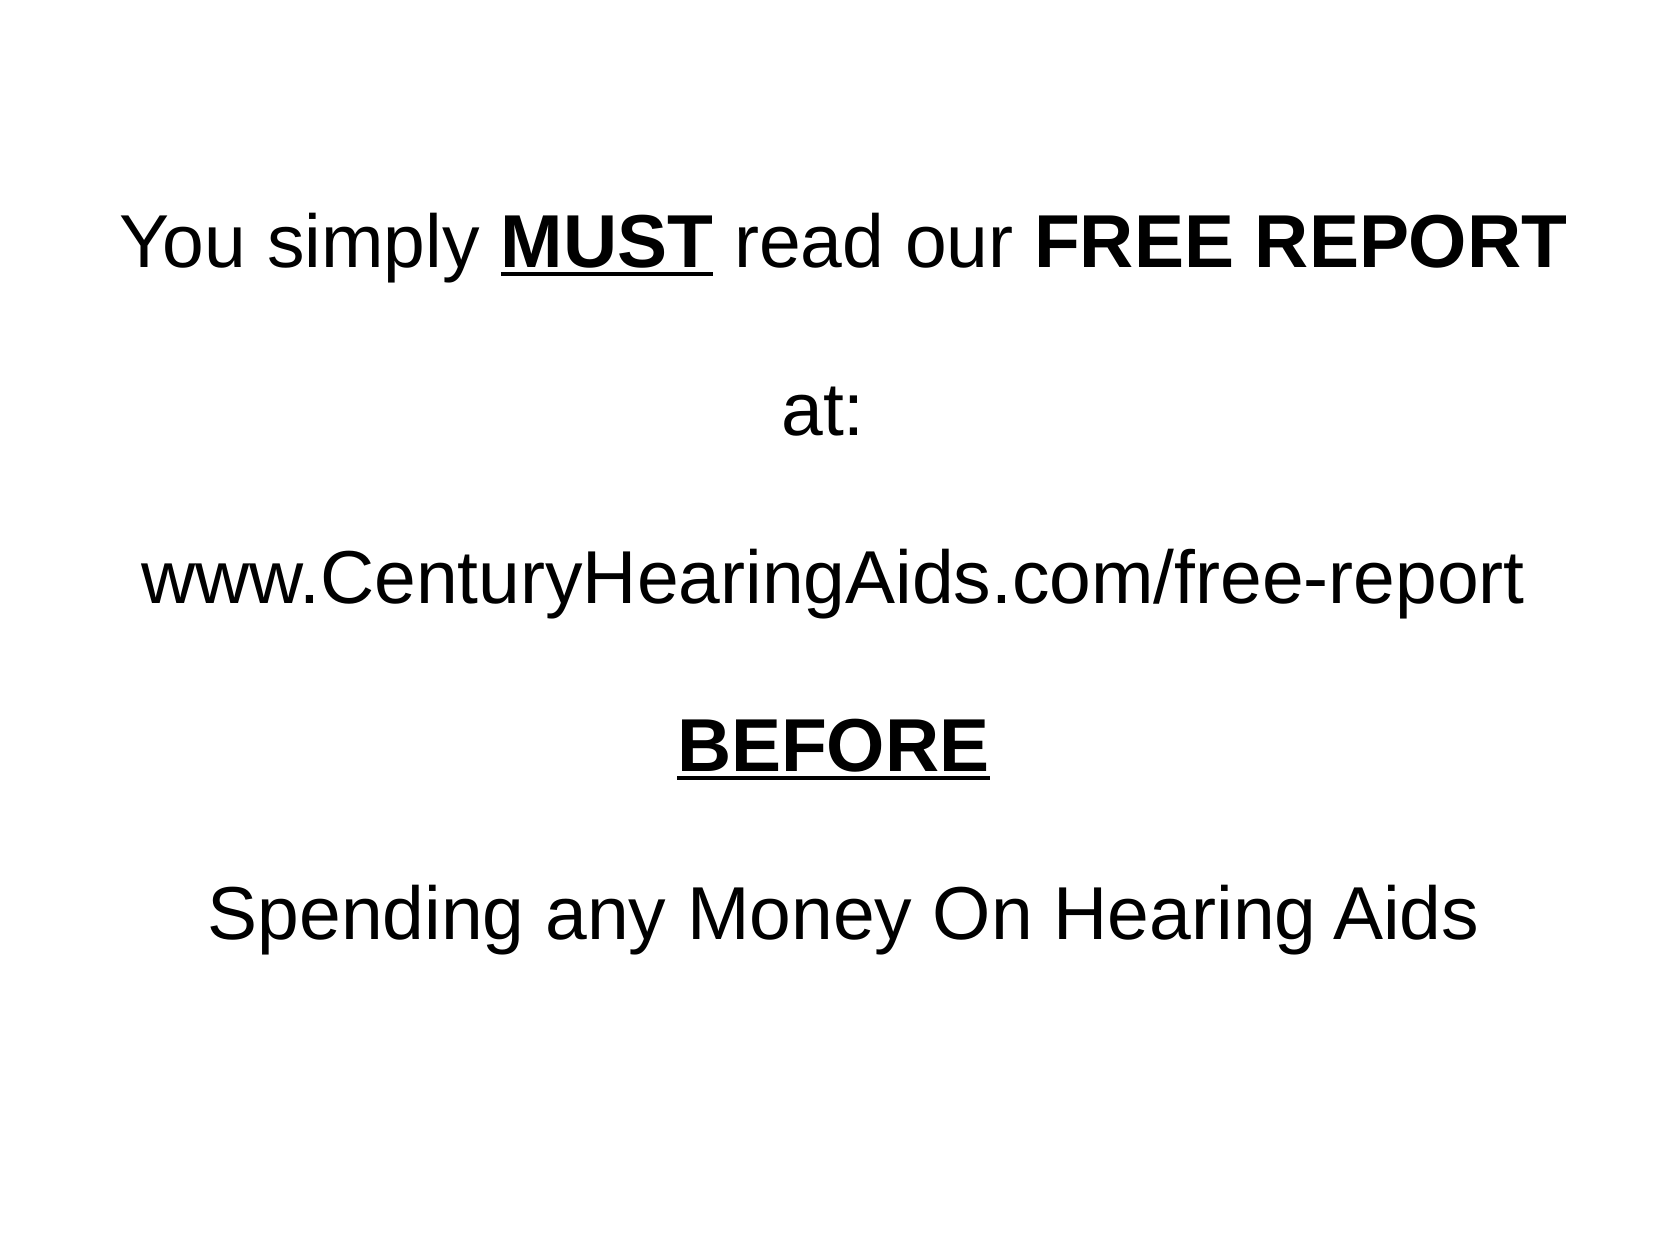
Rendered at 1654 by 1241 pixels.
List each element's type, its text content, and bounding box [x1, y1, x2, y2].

text_box You simply MUST read our FREE REPORT at: www.CenturyHearingAids.com/free-report BEFORE Spending any Money On Hearing Aids [37, 150, 1651, 1241]
